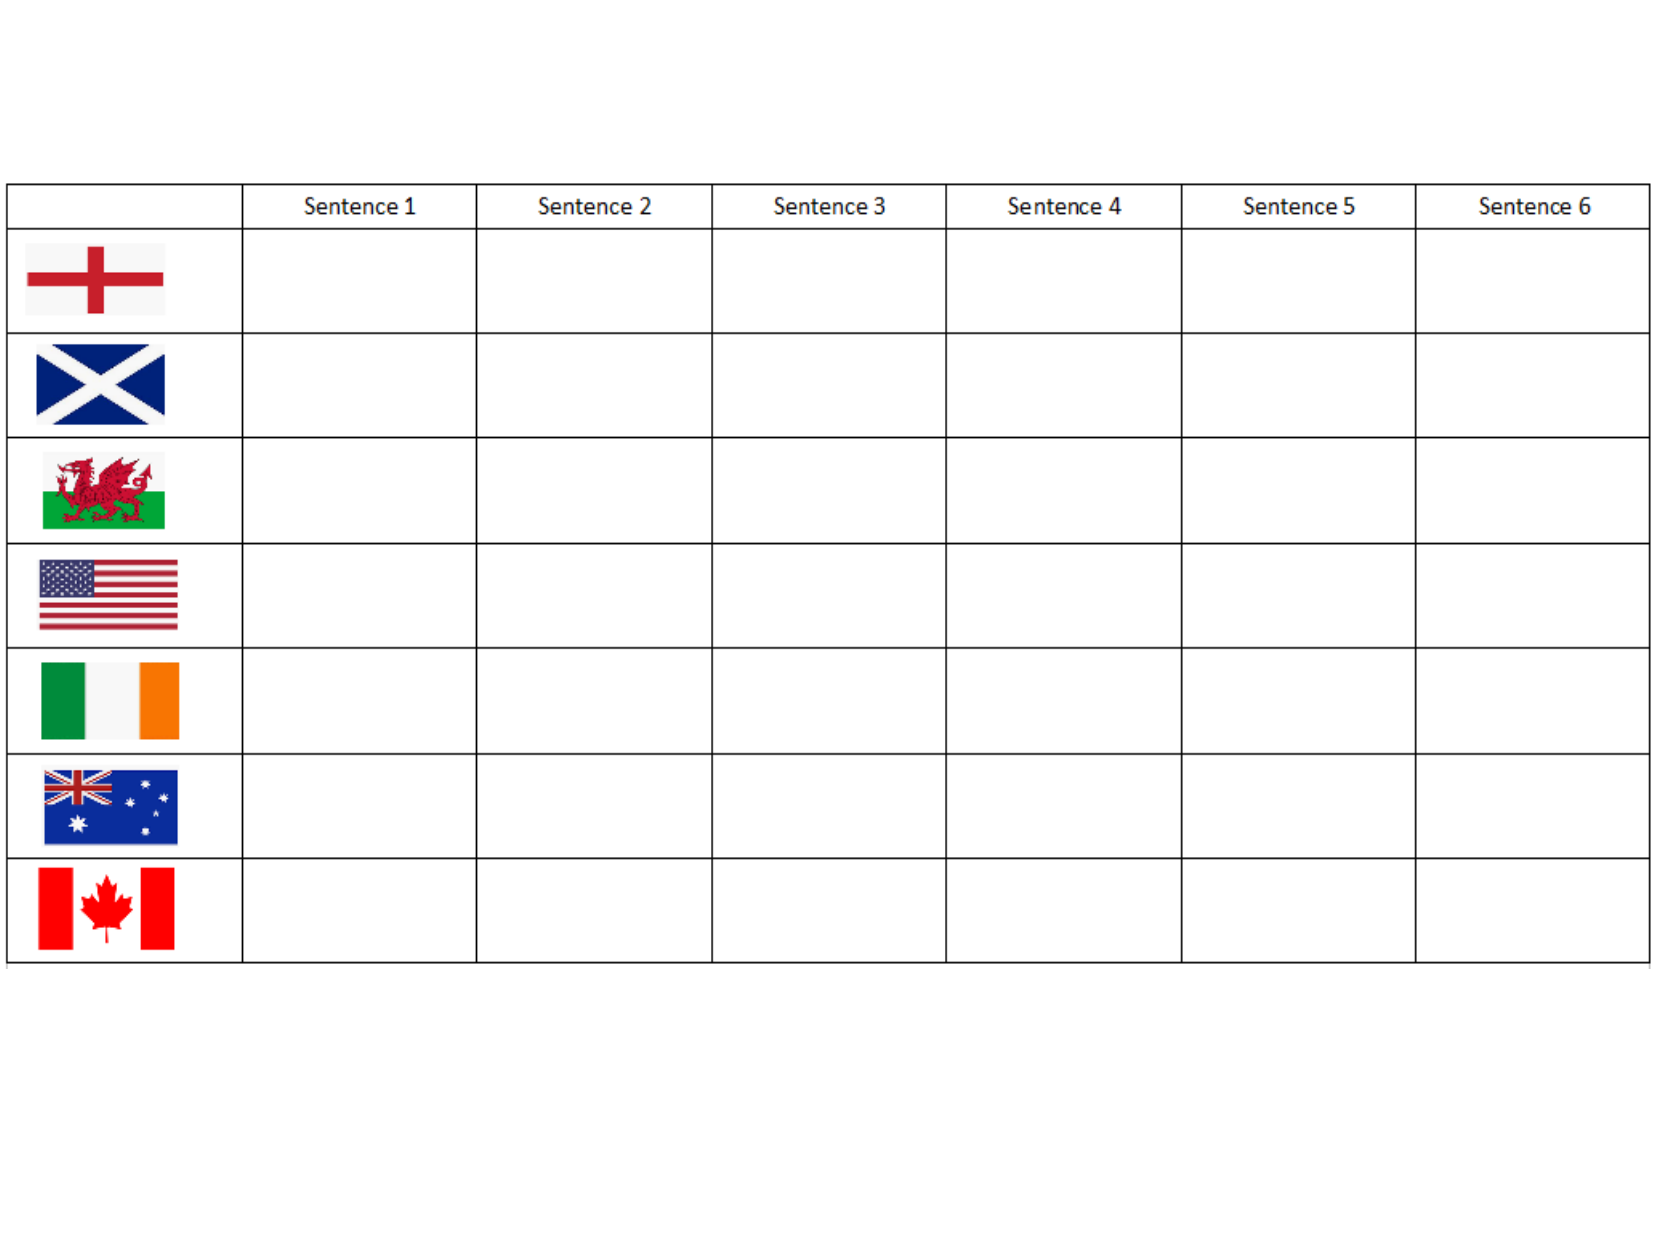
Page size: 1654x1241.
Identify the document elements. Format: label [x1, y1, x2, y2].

picture [0, 177, 1654, 969]
